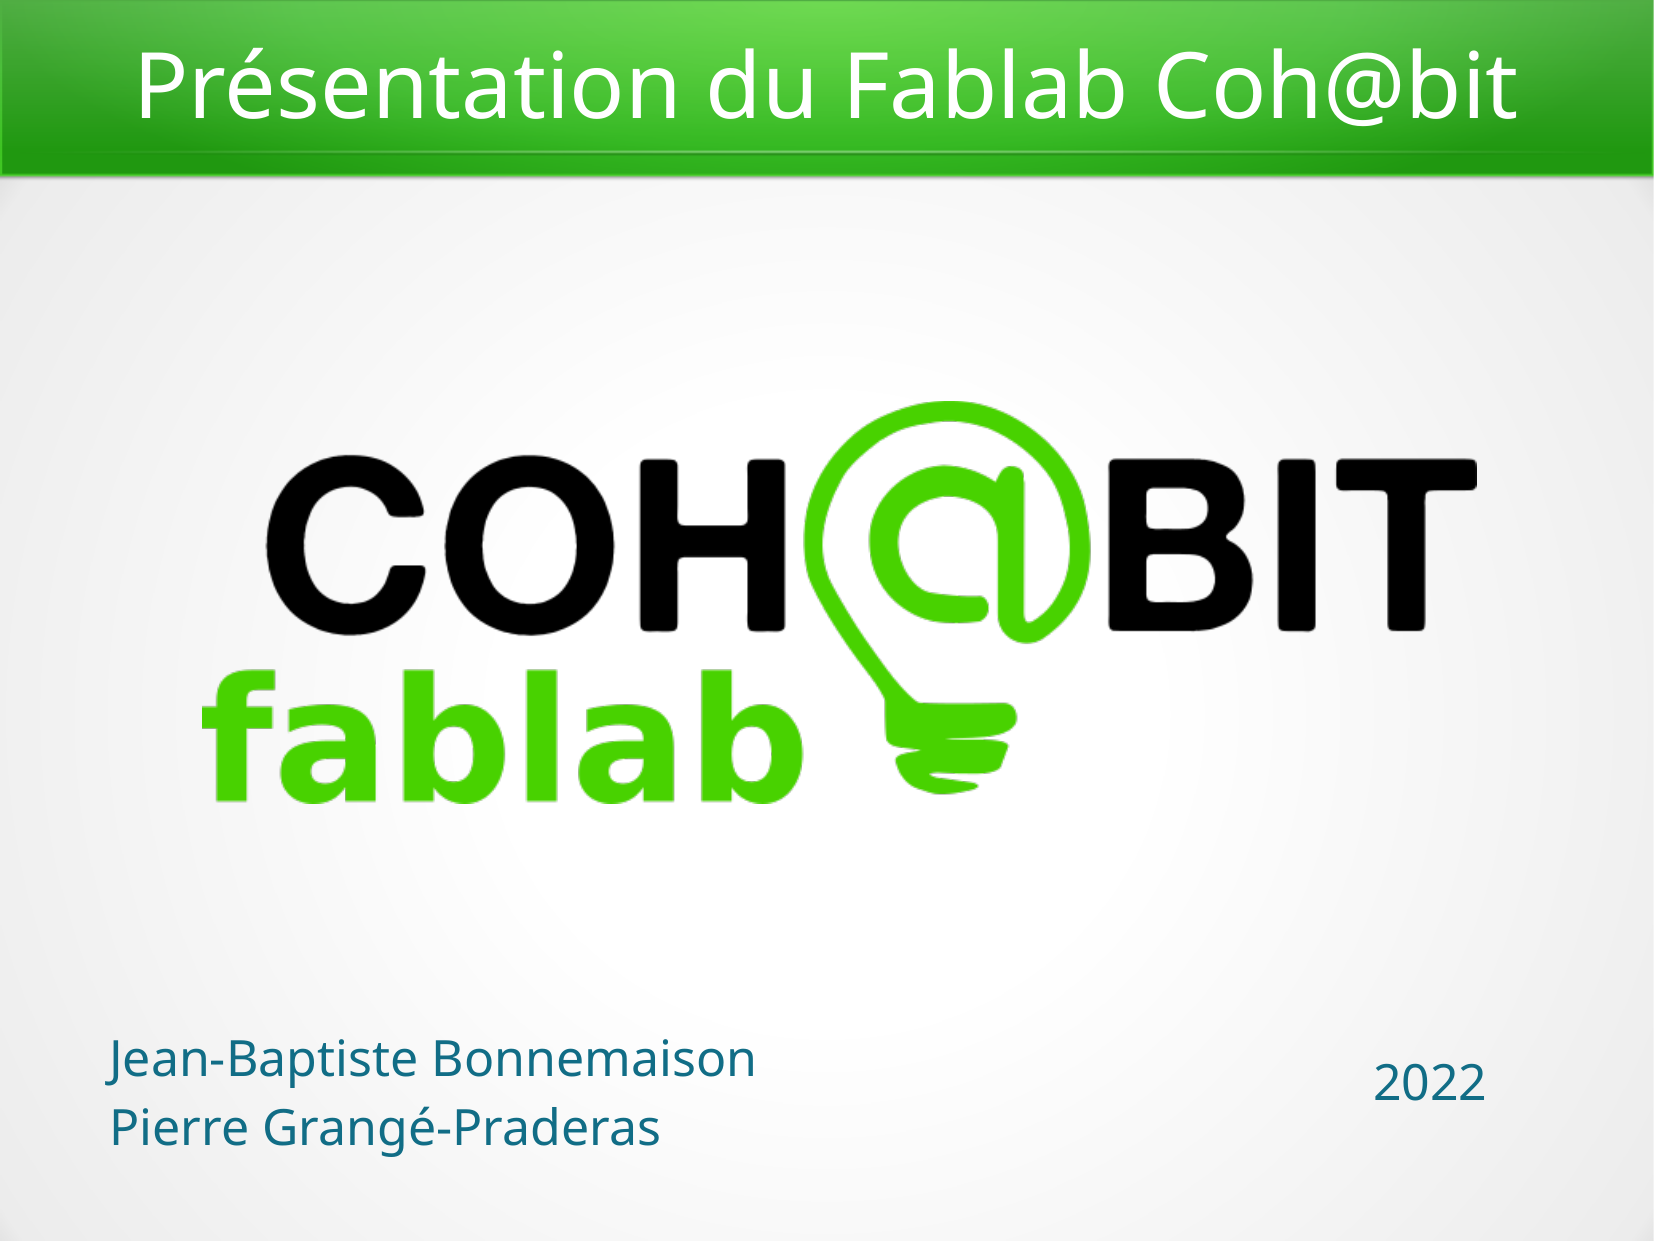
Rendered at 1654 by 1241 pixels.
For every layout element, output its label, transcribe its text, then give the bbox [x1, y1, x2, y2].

picture [0, 0, 1654, 1241]
text_box Jean-Baptiste Bonnemaison Pierre Grangé-Praderas [94, 1015, 1016, 1148]
title Présentation du Fablab Coh@bit [82, 11, 1571, 154]
text_box 2022 [1358, 1039, 1577, 1170]
